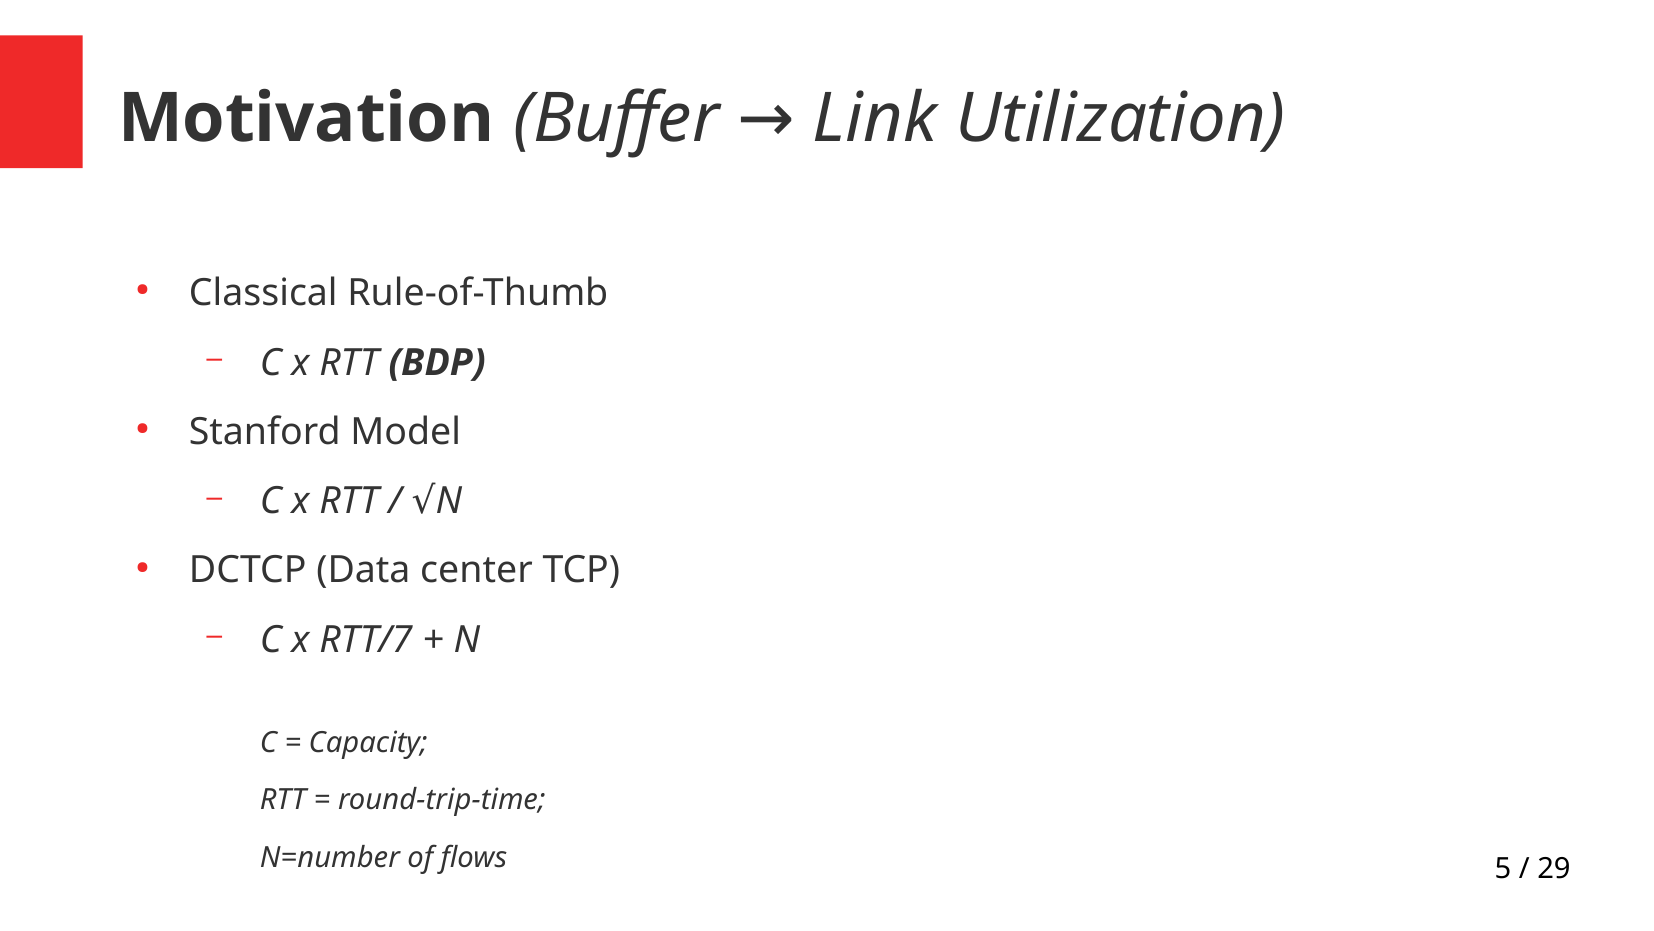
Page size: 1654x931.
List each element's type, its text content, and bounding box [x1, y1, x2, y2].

title Motivation (Buffer → Link Utilization) [118, 36, 1571, 193]
list Classical Rule-of-Thumb C x RTT (BDP) Stanford Model C x RTT / √N DCTCP (Data center TCP) C x RTT/7 + N C = Capacity; RTT = round-trip-time; N=number of flows [118, 265, 1536, 806]
